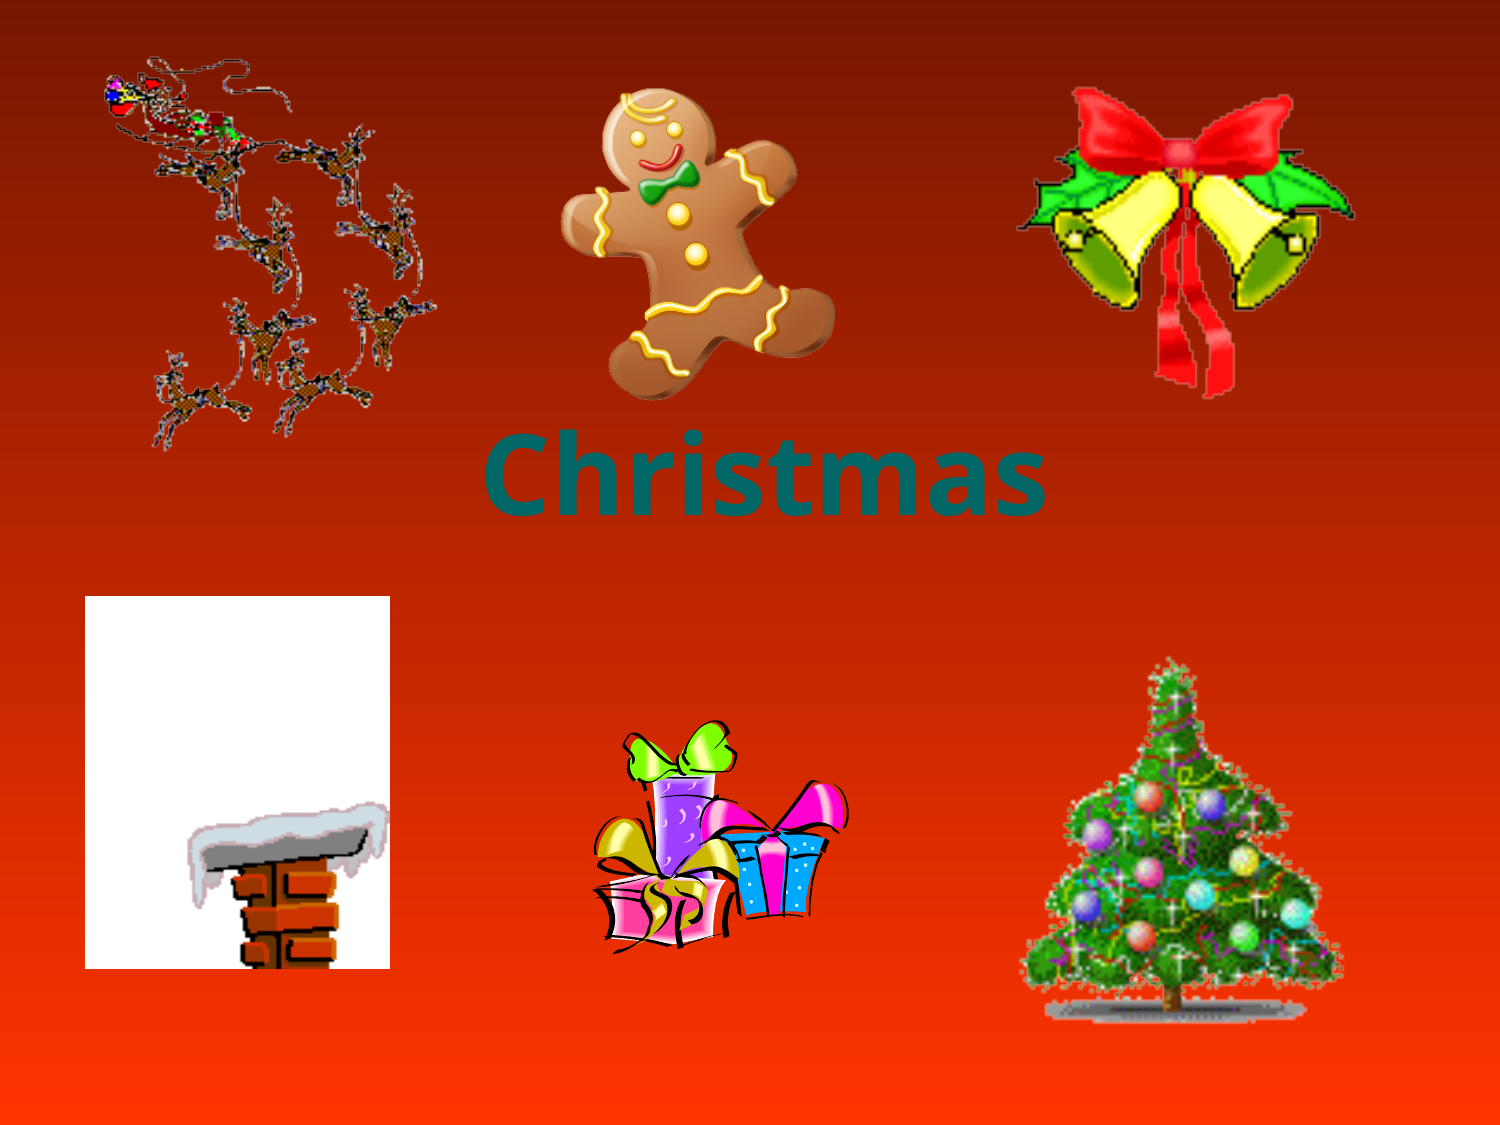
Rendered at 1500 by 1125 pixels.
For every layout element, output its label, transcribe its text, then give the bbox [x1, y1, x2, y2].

picture [77, 51, 461, 461]
picture [85, 596, 390, 969]
picture [1015, 49, 1359, 414]
picture [555, 82, 875, 402]
picture [591, 685, 851, 955]
title Christmas [112, 349, 1388, 591]
picture [992, 651, 1359, 1028]
